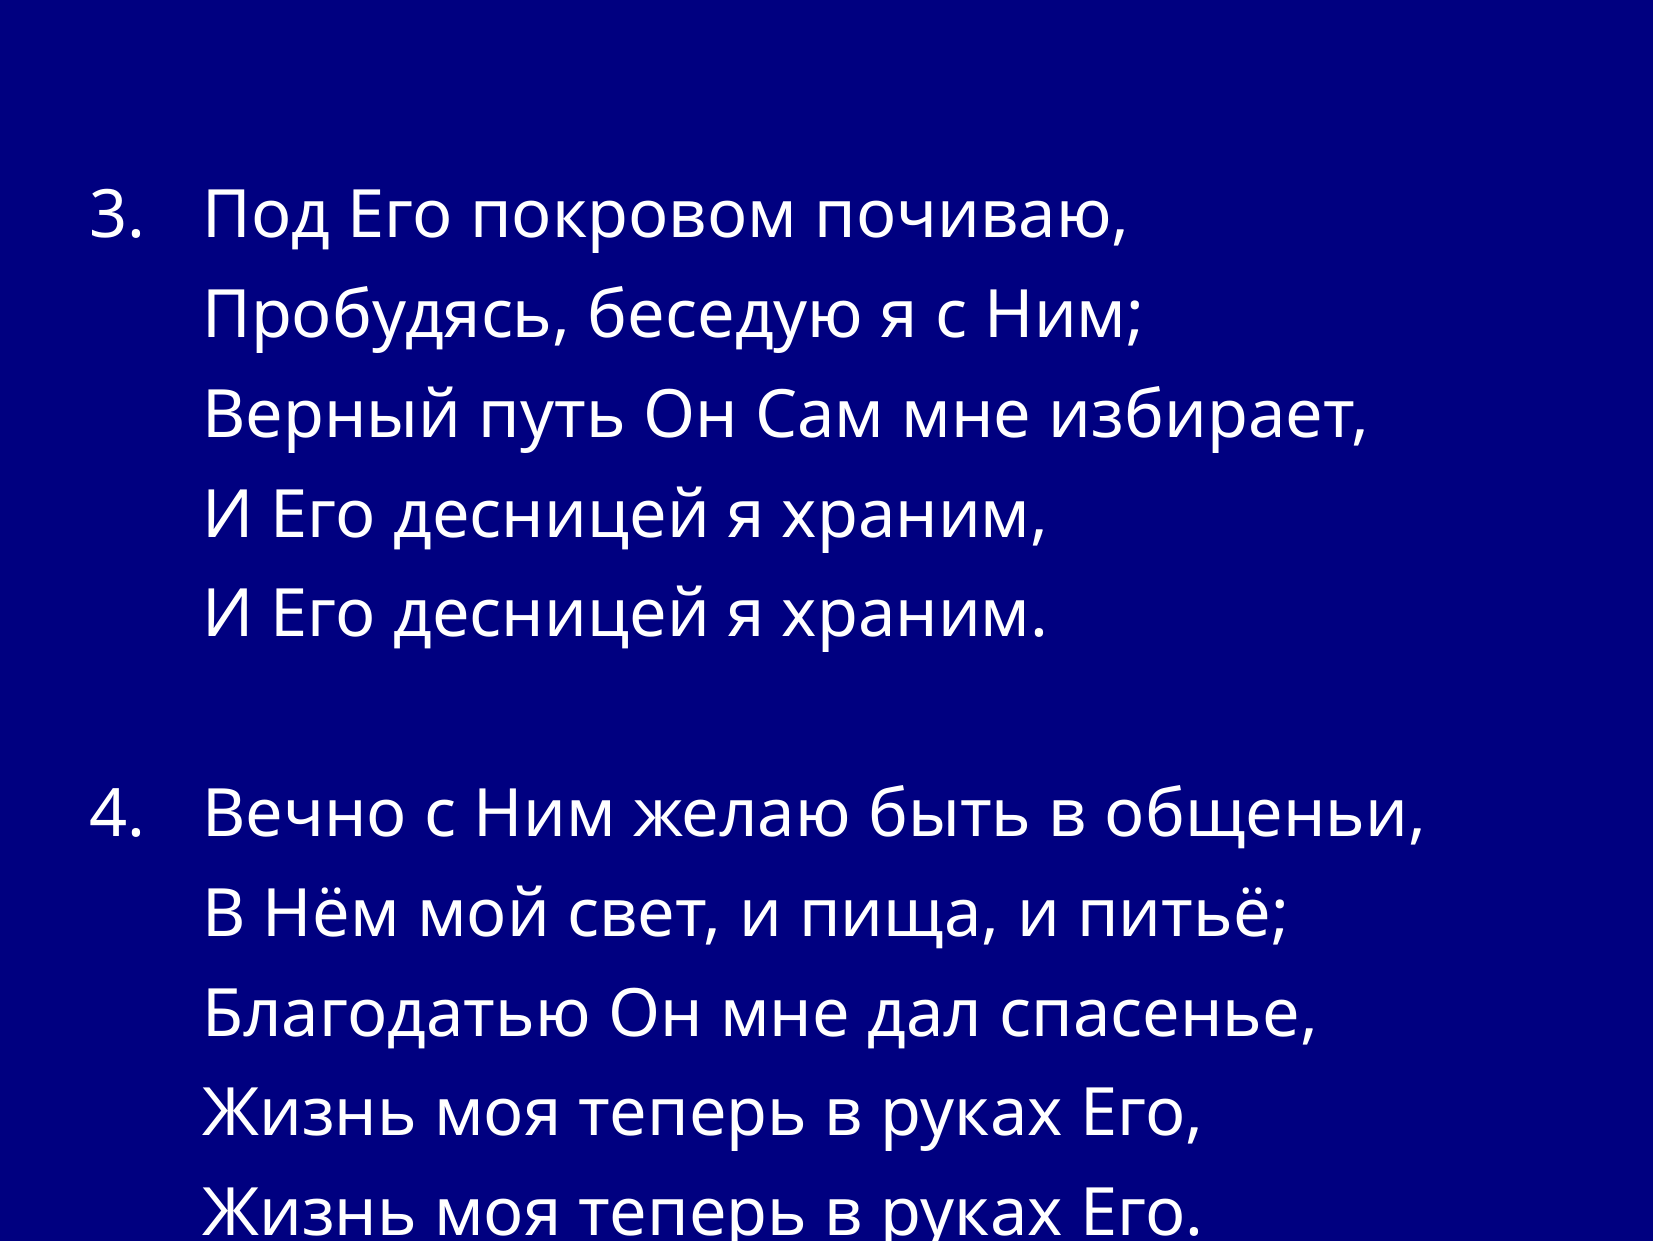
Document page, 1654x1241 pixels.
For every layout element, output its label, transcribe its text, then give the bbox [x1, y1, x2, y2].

text_box 3. Под Его покровом почиваю, Пробудясь, беседую я с Ним; Верный путь Он Сам мне избирает, И Его десницей я храним, И Его десницей я храним. 4. Вечно с Ним желаю быть в общеньи, В Нём мой свет, и пища, и питьё; Благодатью Он мне дал спасенье, Жизнь моя теперь в руках Его, Жизнь моя теперь в руках Его. [75, 150, 1576, 1163]
